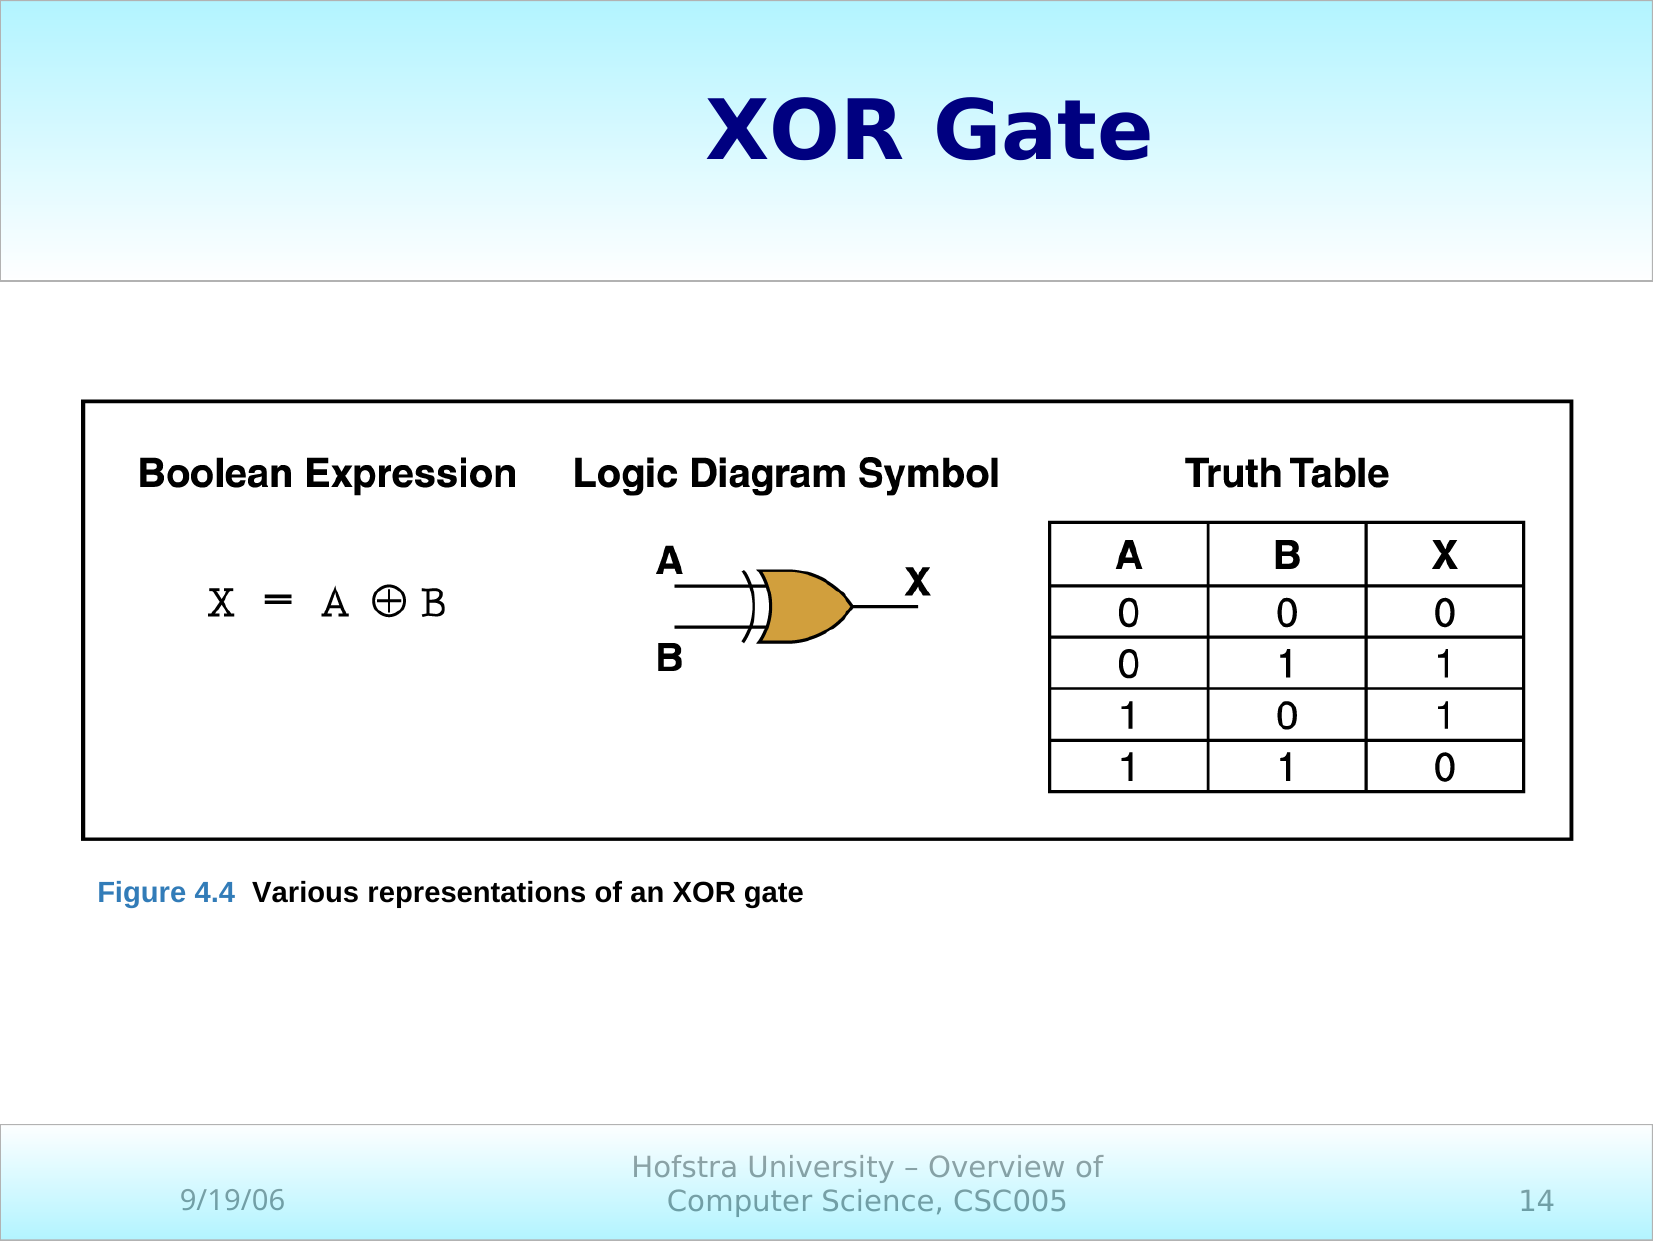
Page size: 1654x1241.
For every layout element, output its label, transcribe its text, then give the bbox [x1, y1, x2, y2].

text_box Figure 4.4 Various representations of an XOR gate [82, 868, 820, 917]
title XOR Gate [247, 27, 1612, 235]
picture [62, 380, 1592, 860]
